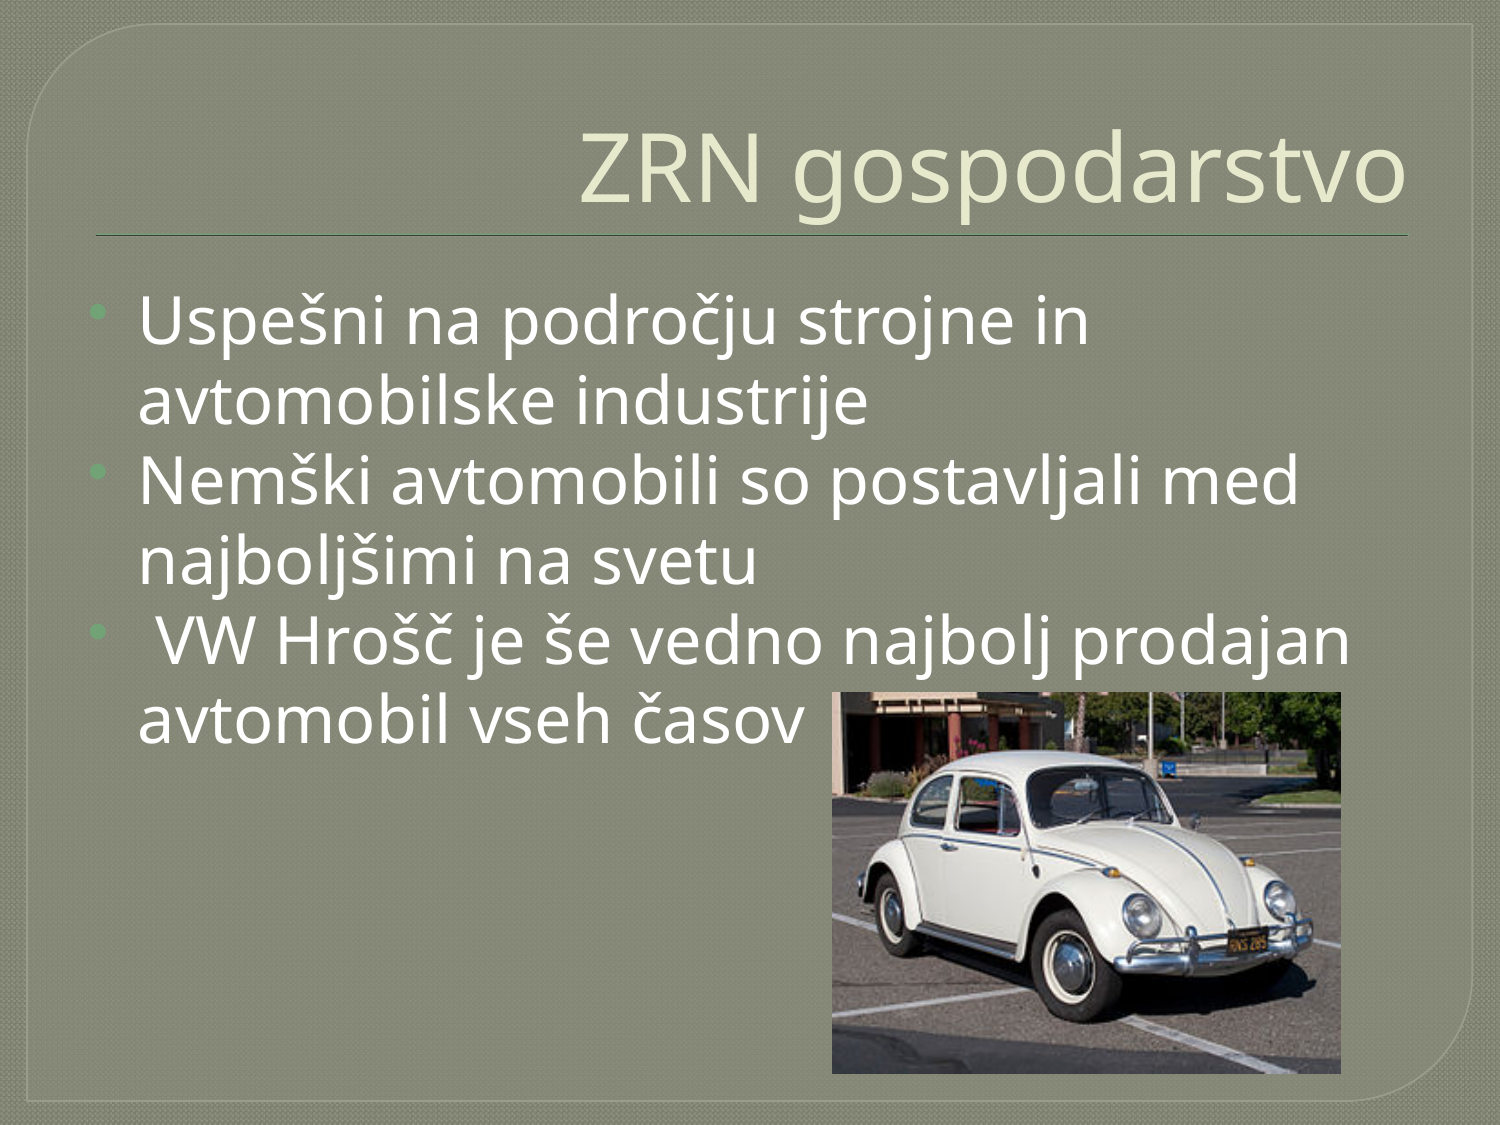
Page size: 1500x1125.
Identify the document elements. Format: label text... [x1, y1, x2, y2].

title ZRN gospodarstvo [75, 41, 1425, 230]
list Uspešni na področju strojne in avtomobilske industrije Nemški avtomobili so postavljali med najboljšimi na svetu VW Hrošč je še vedno najbolj prodajan avtomobil vseh časov [75, 270, 1425, 1013]
picture [0, 0, 1500, 1125]
